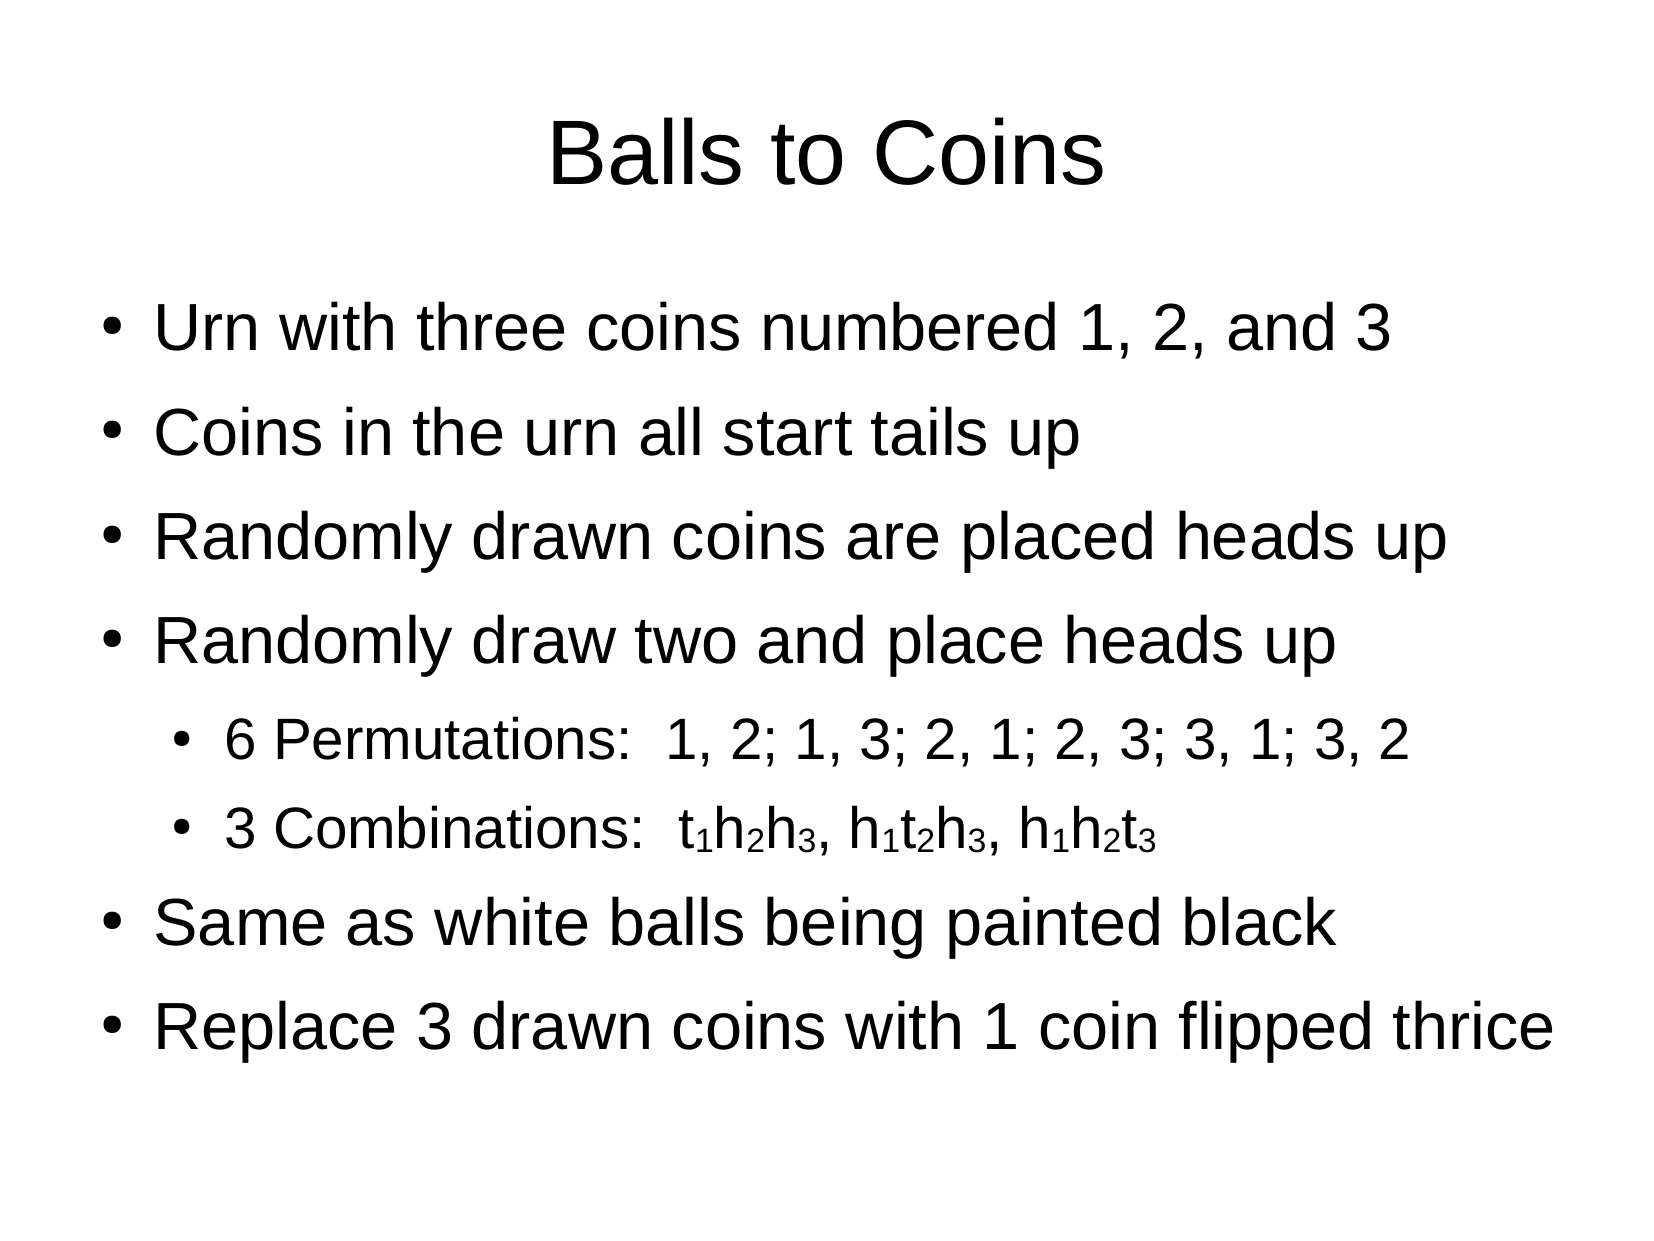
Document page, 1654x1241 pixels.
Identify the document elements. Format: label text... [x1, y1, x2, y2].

list Urn with three coins numbered 1, 2, and 3 Coins in the urn all start tails up Randomly drawn coins are placed heads up Randomly draw two and place heads up 6 Permutations: 1, 2; 1, 3; 2, 1; 2, 3; 3, 1; 3, 2 3 Combinations: t1h2h3, h1t2h3, h1h2t3 Same as white balls being painted black Replace 3 drawn coins with 1 coin flipped thrice [82, 290, 1571, 1109]
title Balls to Coins [82, 49, 1571, 257]
